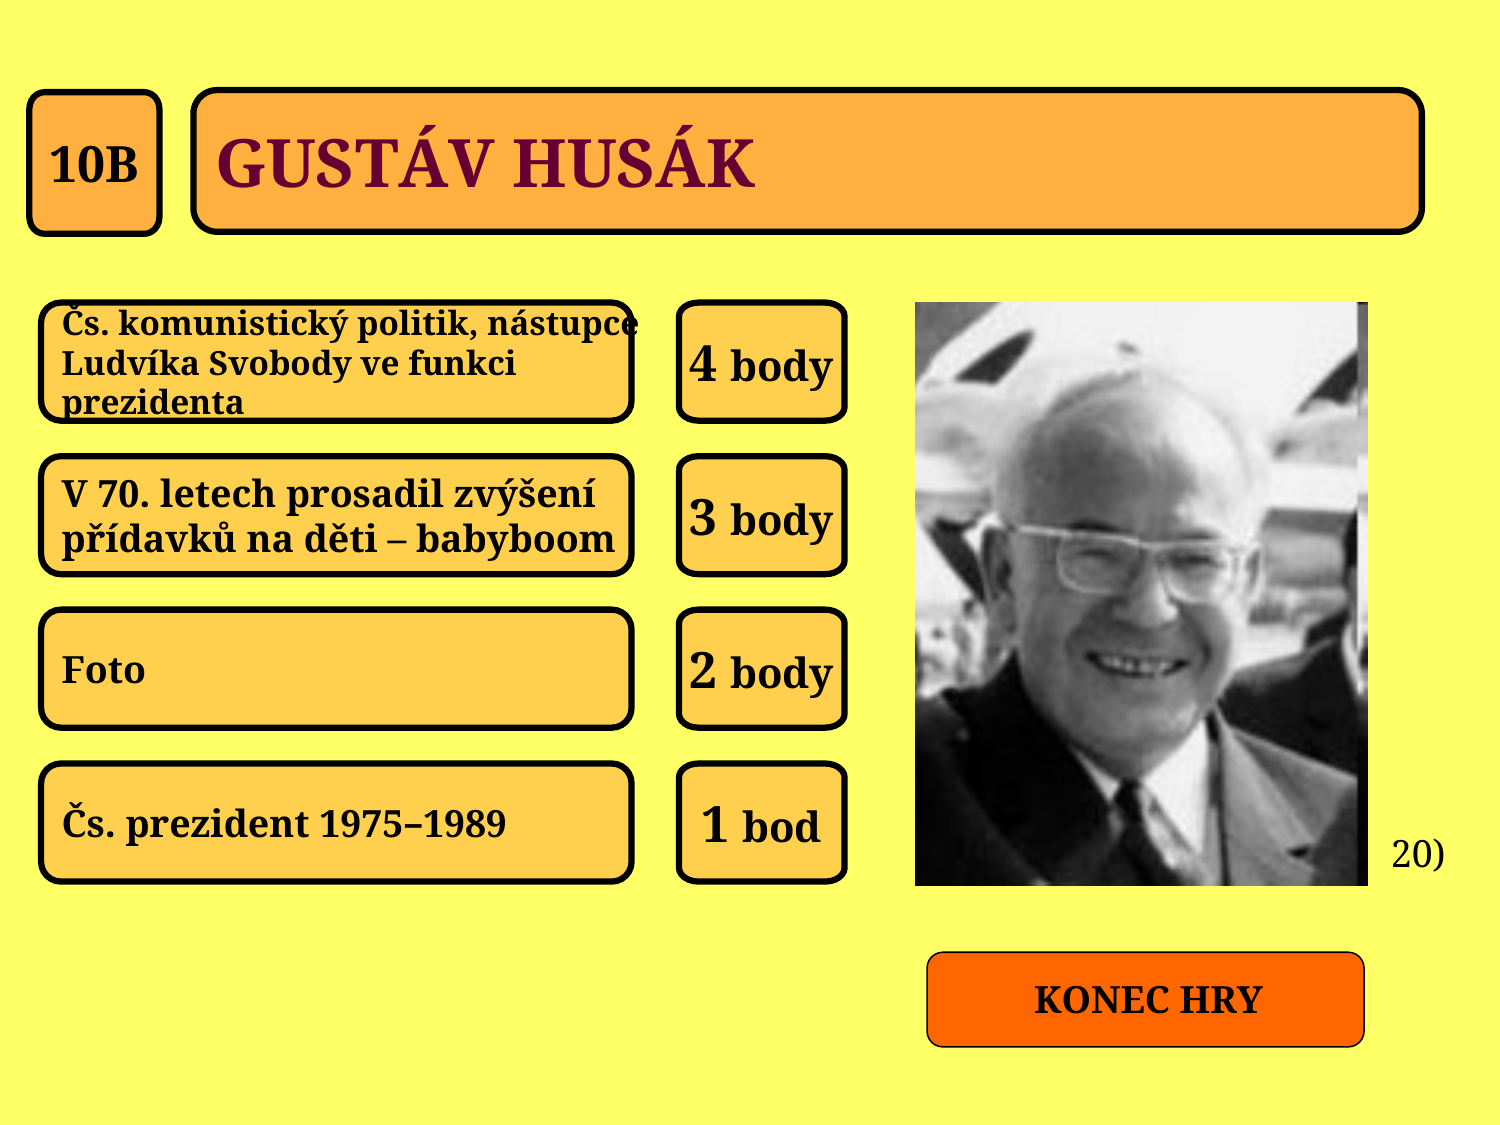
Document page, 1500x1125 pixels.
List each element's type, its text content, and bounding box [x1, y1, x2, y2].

text_box 3 body [678, 456, 845, 575]
picture [915, 302, 1368, 886]
text_box 10B [29, 92, 160, 234]
text_box 4 body [38, 607, 634, 730]
text_box 20) [1375, 822, 1500, 883]
text_box 1 bod [678, 763, 845, 882]
text_box 4 body [38, 454, 634, 577]
text_box 4 body [678, 302, 845, 421]
text_box Čs. komunistický politik, nástupce Ludvíka Svobody ve funkci prezidenta [41, 302, 632, 421]
text_box 2 body [678, 609, 845, 728]
text_box Čs. prezident 1975−1989 [41, 763, 632, 882]
text_box Foto [41, 609, 632, 728]
text_box 4 body [191, 87, 1425, 234]
text_box V 70. letech prosadil zvýšení přídavků na děti – babyboom [41, 456, 632, 575]
text_box [927, 952, 1365, 1047]
text_box 4 body [38, 300, 634, 423]
text_box GUSTÁV HUSÁK [193, 90, 1422, 232]
text_box KONEC HRY [1019, 968, 1327, 1029]
text_box 4 body [38, 761, 634, 884]
text_box 4 body [27, 89, 162, 236]
